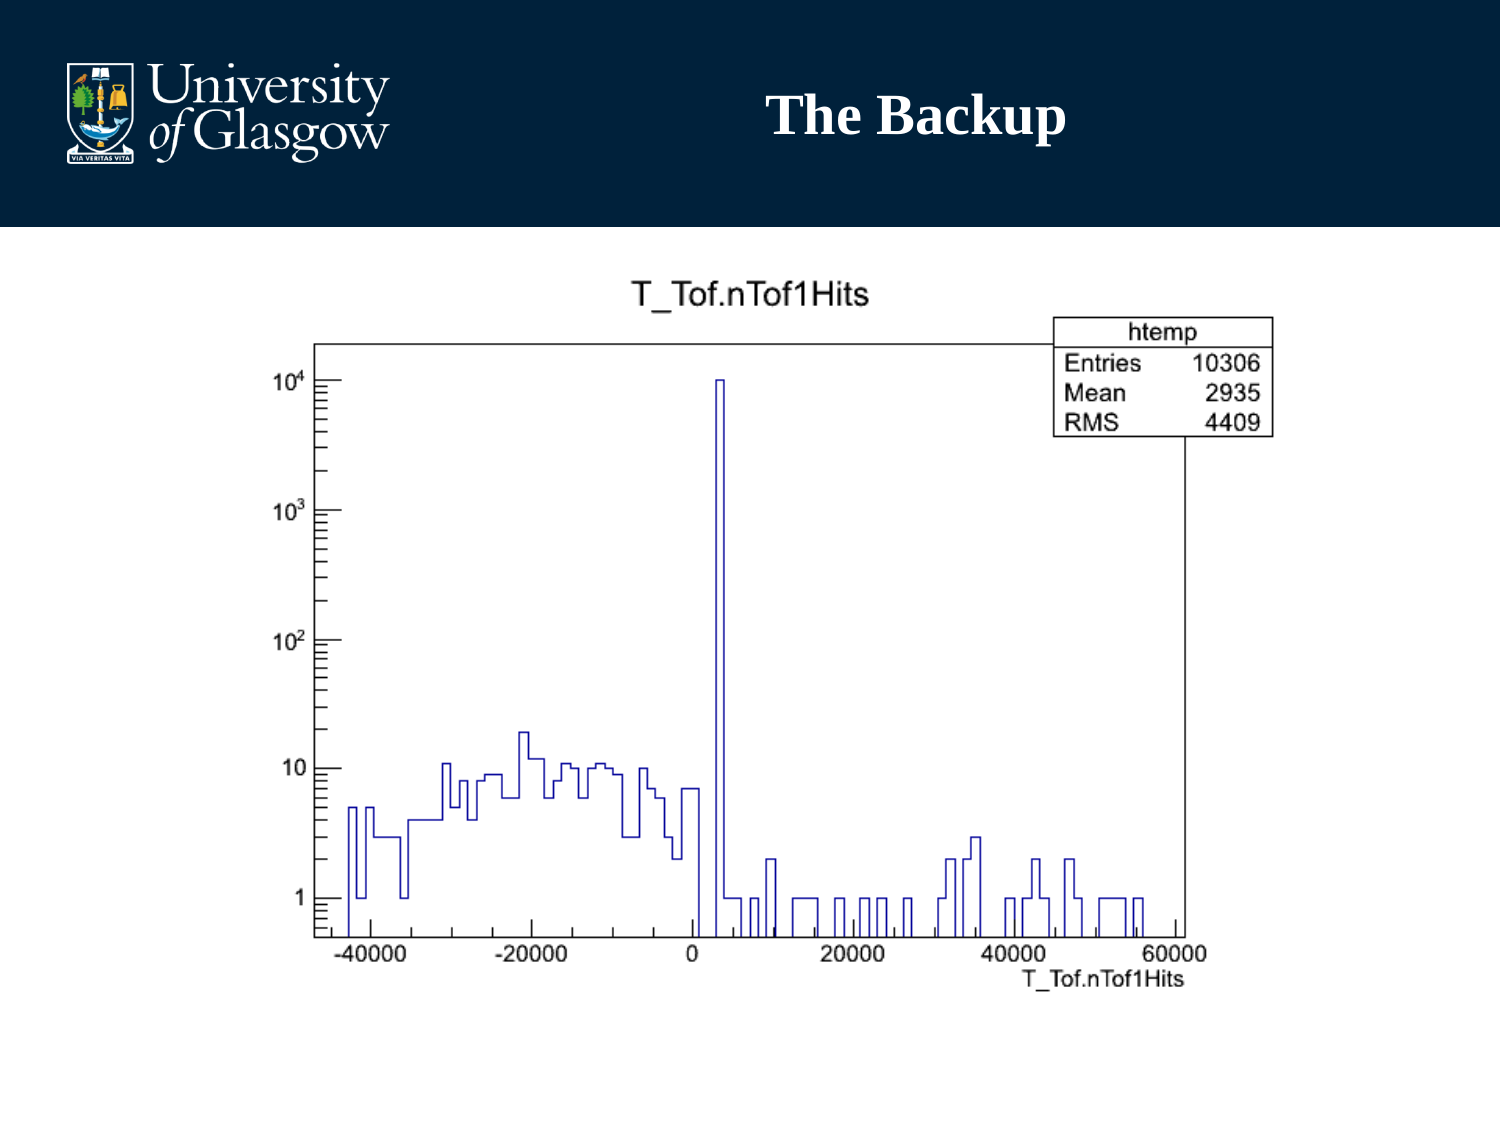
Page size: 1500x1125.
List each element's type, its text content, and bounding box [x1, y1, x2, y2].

picture [206, 270, 1294, 1012]
title The Backup [750, 54, 1464, 168]
